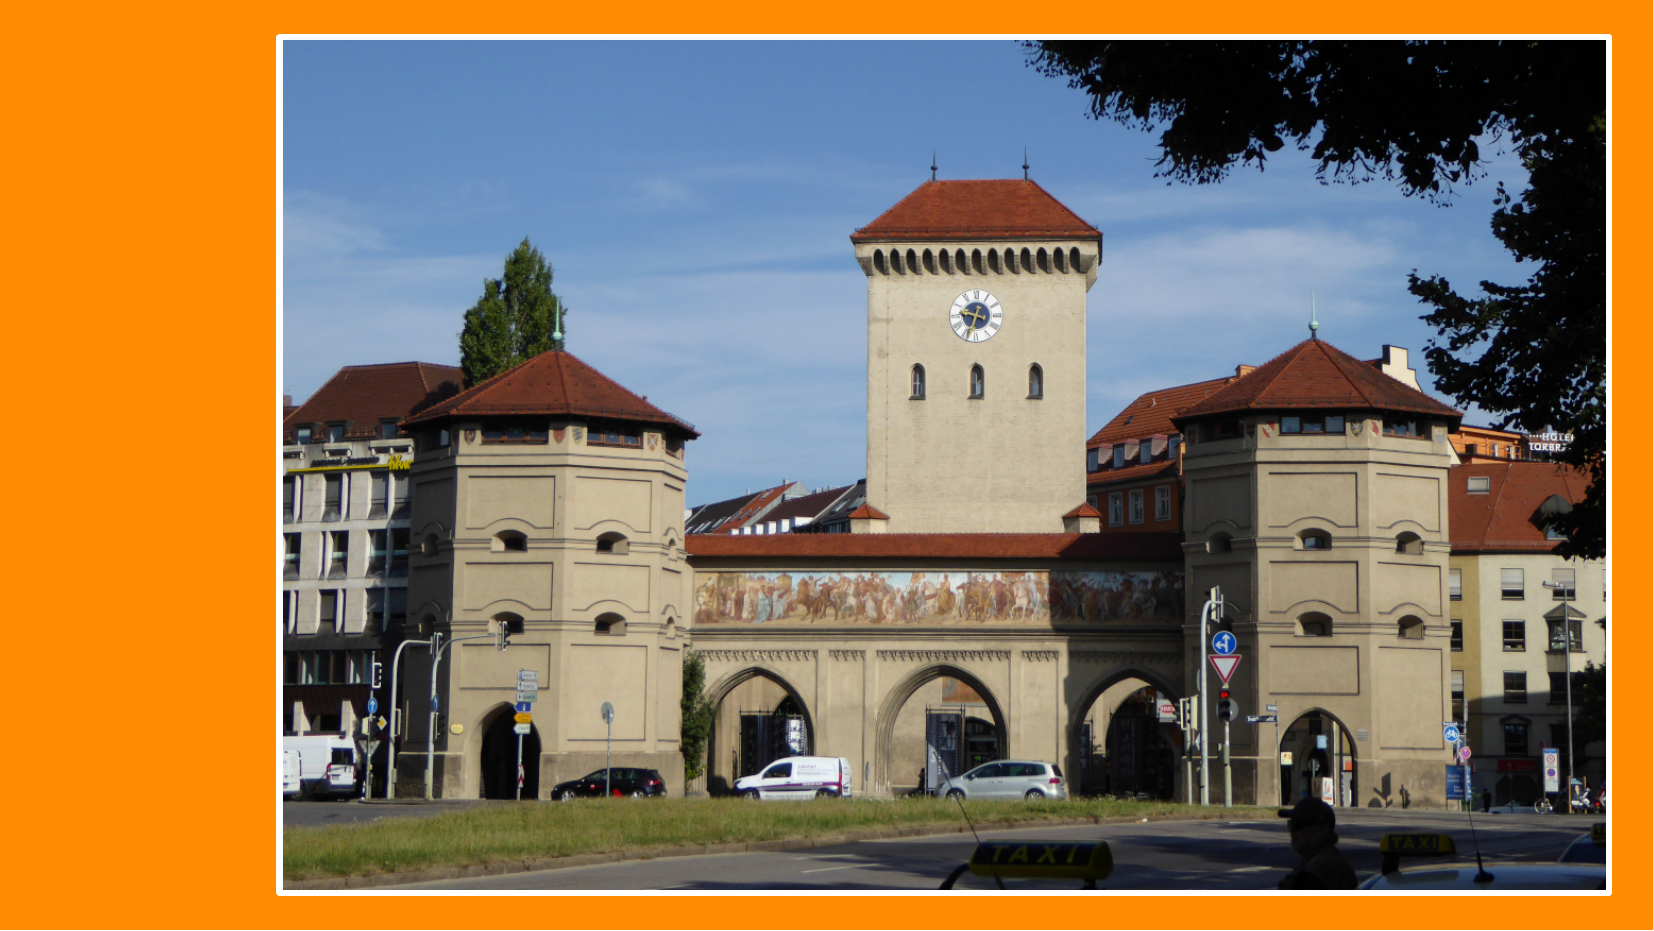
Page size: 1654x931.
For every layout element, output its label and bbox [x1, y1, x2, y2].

picture [282, 40, 1606, 890]
